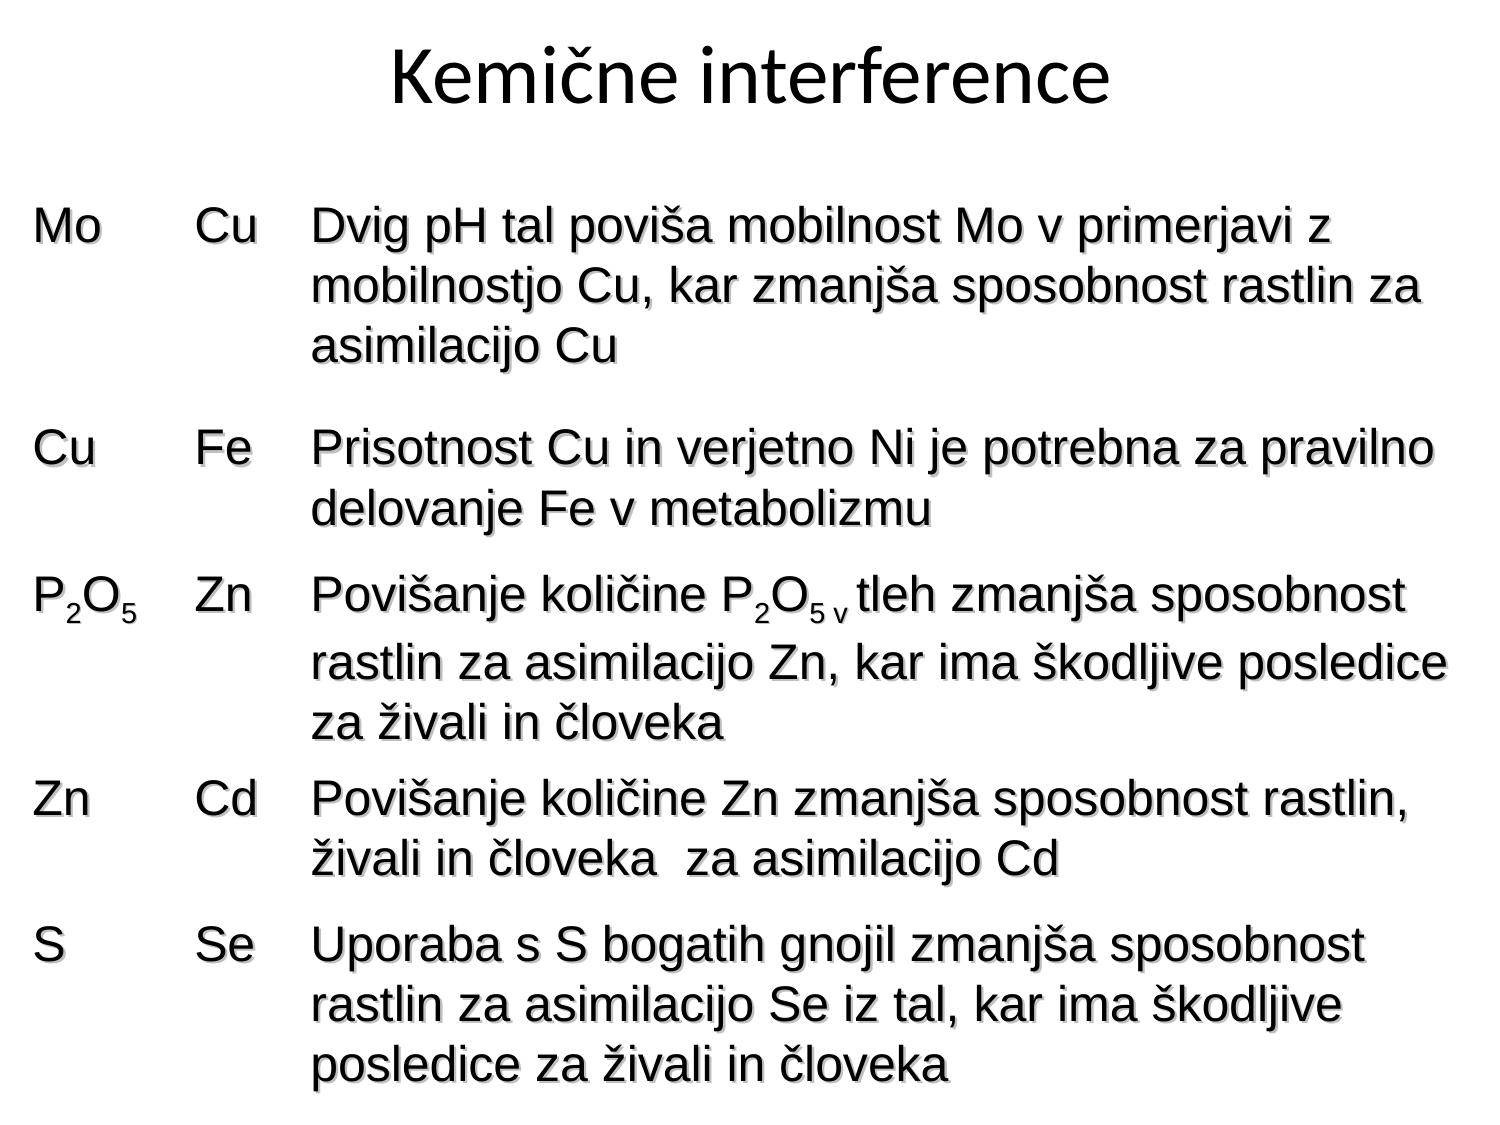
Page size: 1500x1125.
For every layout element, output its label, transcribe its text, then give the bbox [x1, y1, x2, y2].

table_cell Povišanje količine Zn zmanjša sposobnost rastlin, živali in človeka za asimilacijo Cd [296, 757, 1482, 903]
table_cell Povišanje količine P2O5 v tleh zmanjša sposobnost rastlin za asimilacijo Zn, kar ima škodljive posledice za živali in človeka [296, 554, 1482, 757]
table_cell Zn [18, 757, 180, 903]
title Kemične interference [76, 13, 1427, 129]
table_cell Cu [18, 407, 180, 554]
table_header Cu [180, 185, 296, 407]
table_header Dvig pH tal poviša mobilnost Mo v primerjavi z mobilnostjo Cu, kar zmanjša sposobnost rastlin za asimilacijo Cu [296, 185, 1482, 407]
table_cell S [18, 903, 180, 1099]
table_header Mo [18, 185, 180, 407]
table_cell Se [180, 903, 296, 1099]
table_cell Uporaba s S bogatih gnojil zmanjša sposobnost rastlin za asimilacijo Se iz tal, kar ima škodljive posledice za živali in človeka [296, 903, 1482, 1099]
table_cell Fe [180, 407, 296, 554]
table_cell Cd [180, 757, 296, 903]
table_cell Prisotnost Cu in verjetno Ni je potrebna za pravilno delovanje Fe v metabolizmu [296, 407, 1482, 554]
table_cell Zn [180, 554, 296, 757]
table_cell P2O5 [18, 554, 180, 757]
